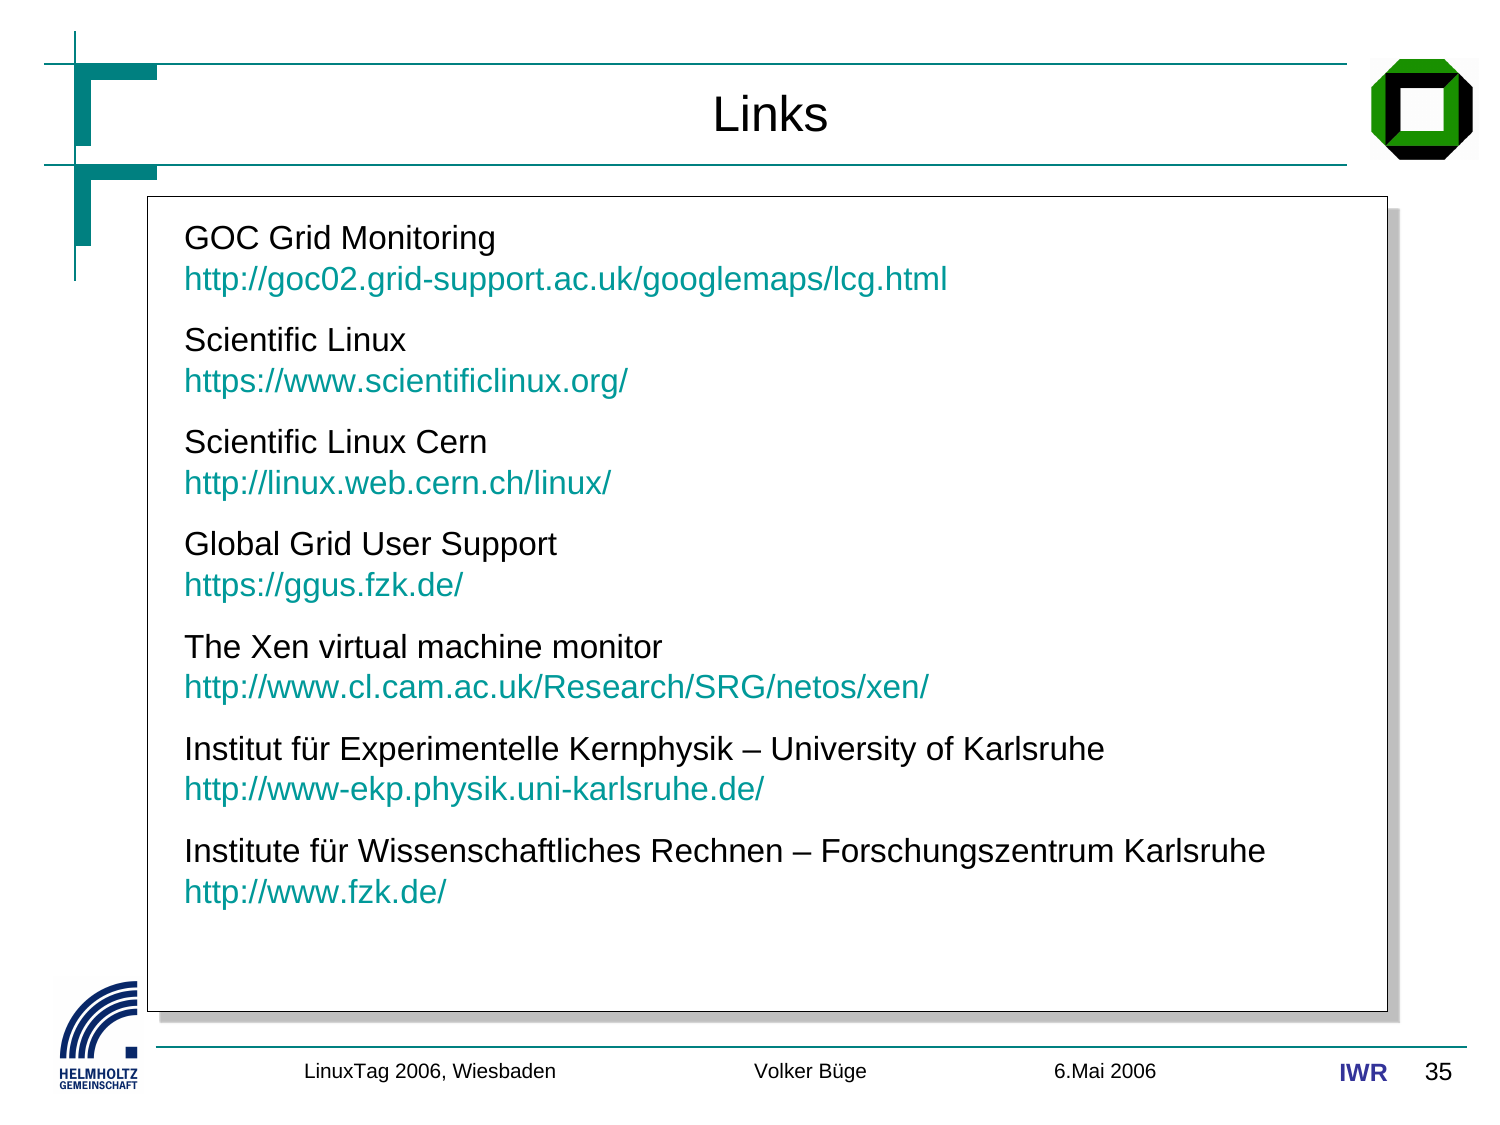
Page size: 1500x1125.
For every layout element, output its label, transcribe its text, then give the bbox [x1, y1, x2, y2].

picture [1370, 58, 1479, 160]
text_box GOC Grid Monitoring http://goc02.grid-support.ac.uk/googlemaps/lcg.html Scientific Linux https://www.scientificlinux.org/ Scientific Linux Cern http://linux.web.cern.ch/linux/ Global Grid User Support https://ggus.fzk.de/ The Xen virtual machine monitor http://www.cl.cam.ac.uk/Research/SRG/netos/xen/ Institut für Experimentelle Kernphysik – University of Karlsruhe http://www-ekp.physik.uni-karlsruhe.de/ Institute für Wissenschaftliches Rechnen – Forschungszentrum Karlsruhe http://www.fzk.de/ [169, 208, 1483, 799]
title Links [194, 53, 1347, 165]
text_box [147, 799, 1388, 1012]
list [134, 208, 169, 799]
text_box [147, 196, 1388, 208]
